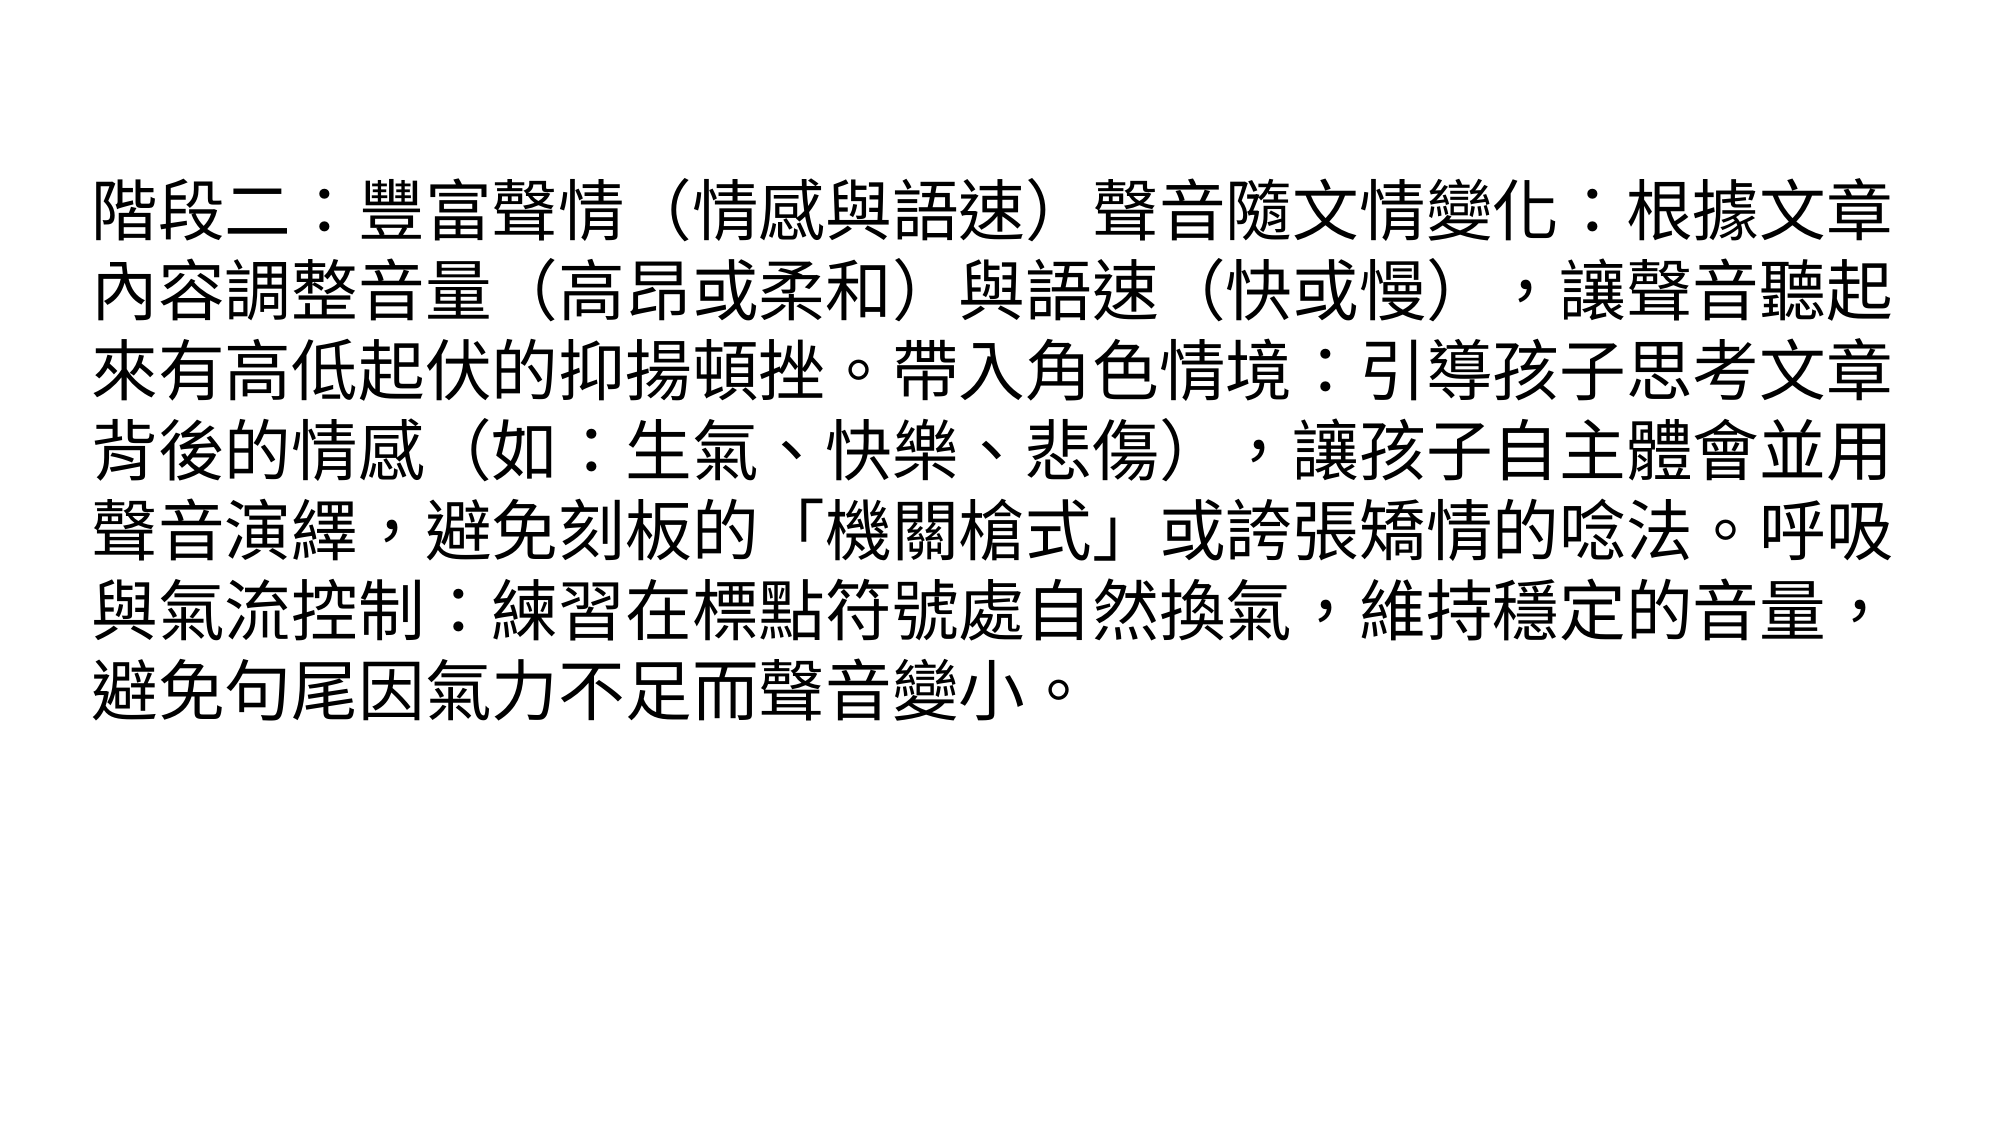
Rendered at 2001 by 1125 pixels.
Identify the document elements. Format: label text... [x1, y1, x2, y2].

text_box 階段二：豐富聲情（情感與語速）聲音隨文情變化：根據文章內容調整音量（高昂或柔和）與語速（快或慢），讓聲音聽起來有高低起伏的抑揚頓挫。帶入角色情境：引導孩子思考文章背後的情感（如：生氣、快樂、悲傷），讓孩子自主體會並用聲音演繹，避免刻板的「機關槍式」或誇張矯情的唸法。呼吸與氣流控制：練習在標點符號處自然換氣，維持穩定的音量，避免句尾因氣力不足而聲音變小。 [76, 161, 1942, 743]
